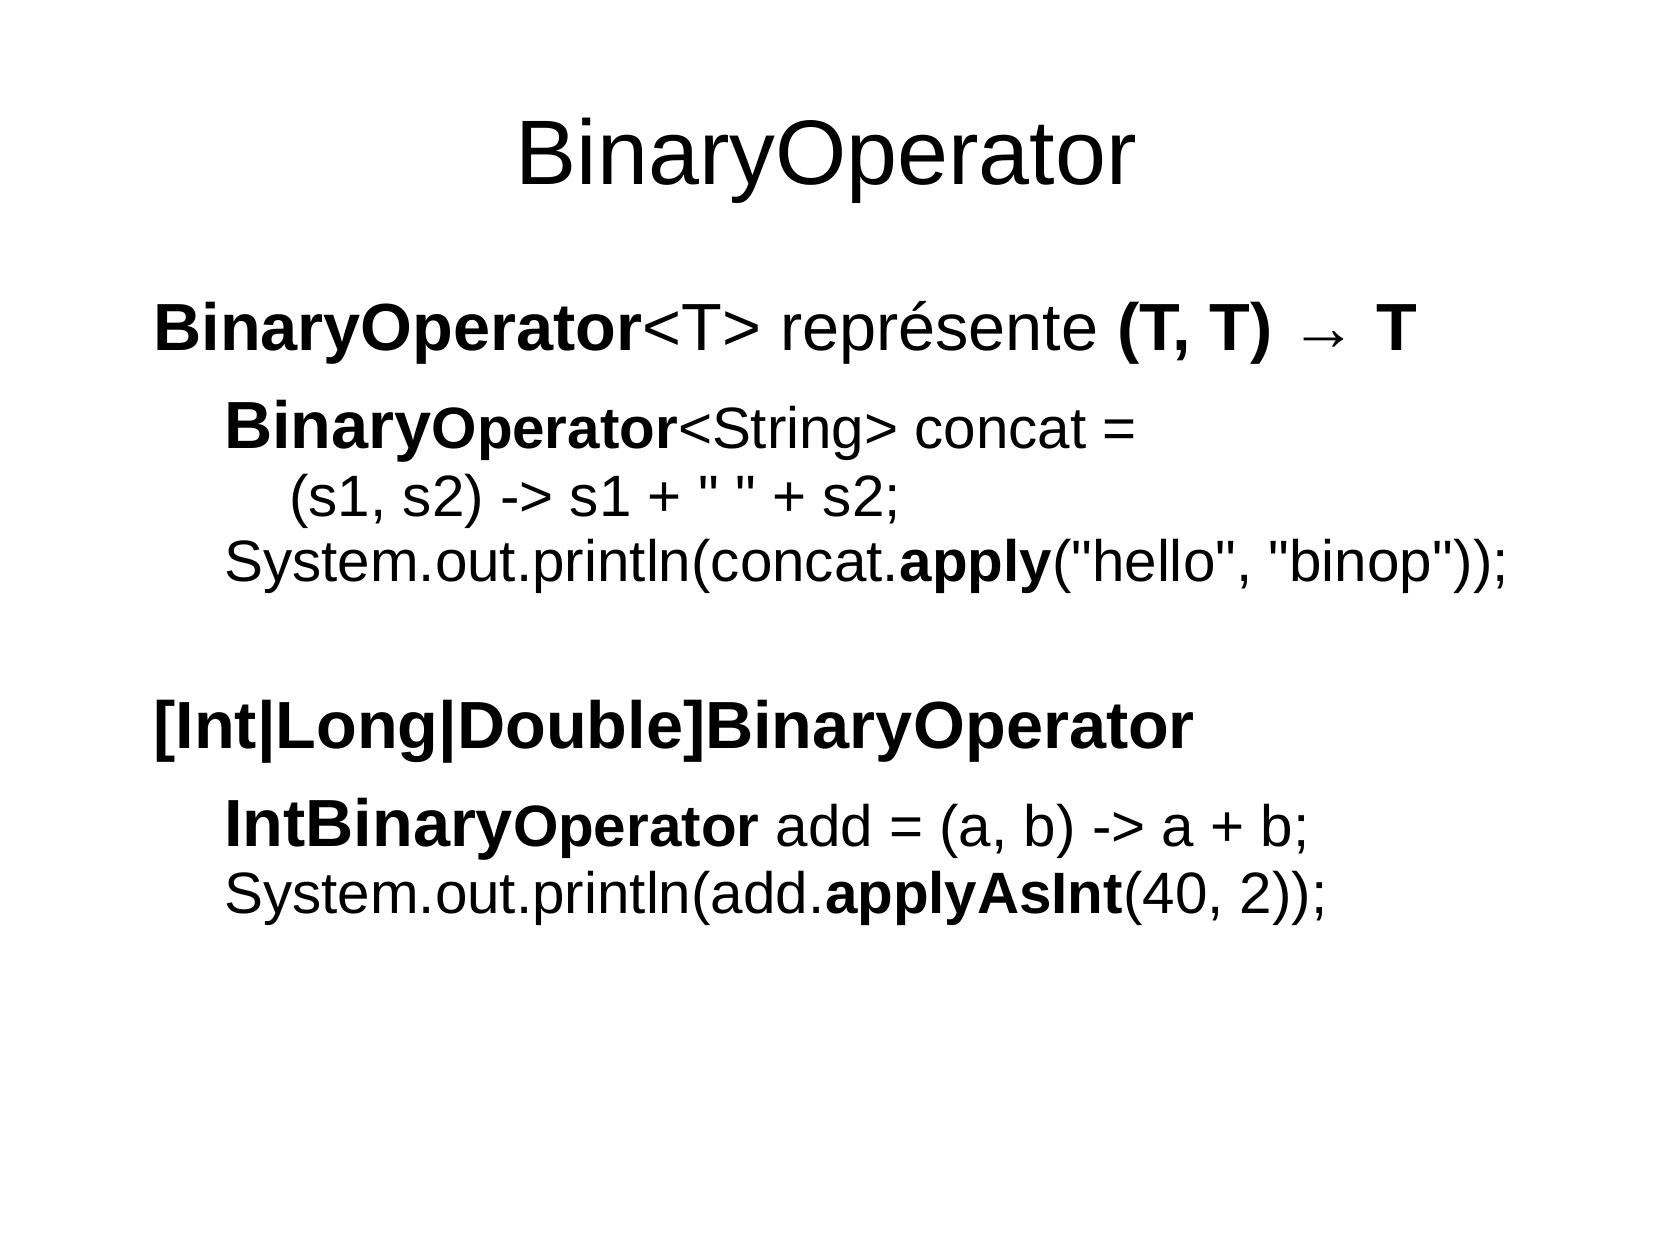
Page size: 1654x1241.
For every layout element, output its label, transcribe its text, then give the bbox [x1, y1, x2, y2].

title BinaryOperator [82, 49, 1571, 257]
list BinaryOperator<T> représente (T, T) → T BinaryOperator<String> concat = (s1, s2) -> s1 + " " + s2; System.out.println(concat.apply("hello", "binop")); [Int|Long|Double]BinaryOperator IntBinaryOperator add = (a, b) -> a + b; System.out.println(add.applyAsInt(40, 2)); [82, 290, 1571, 1126]
